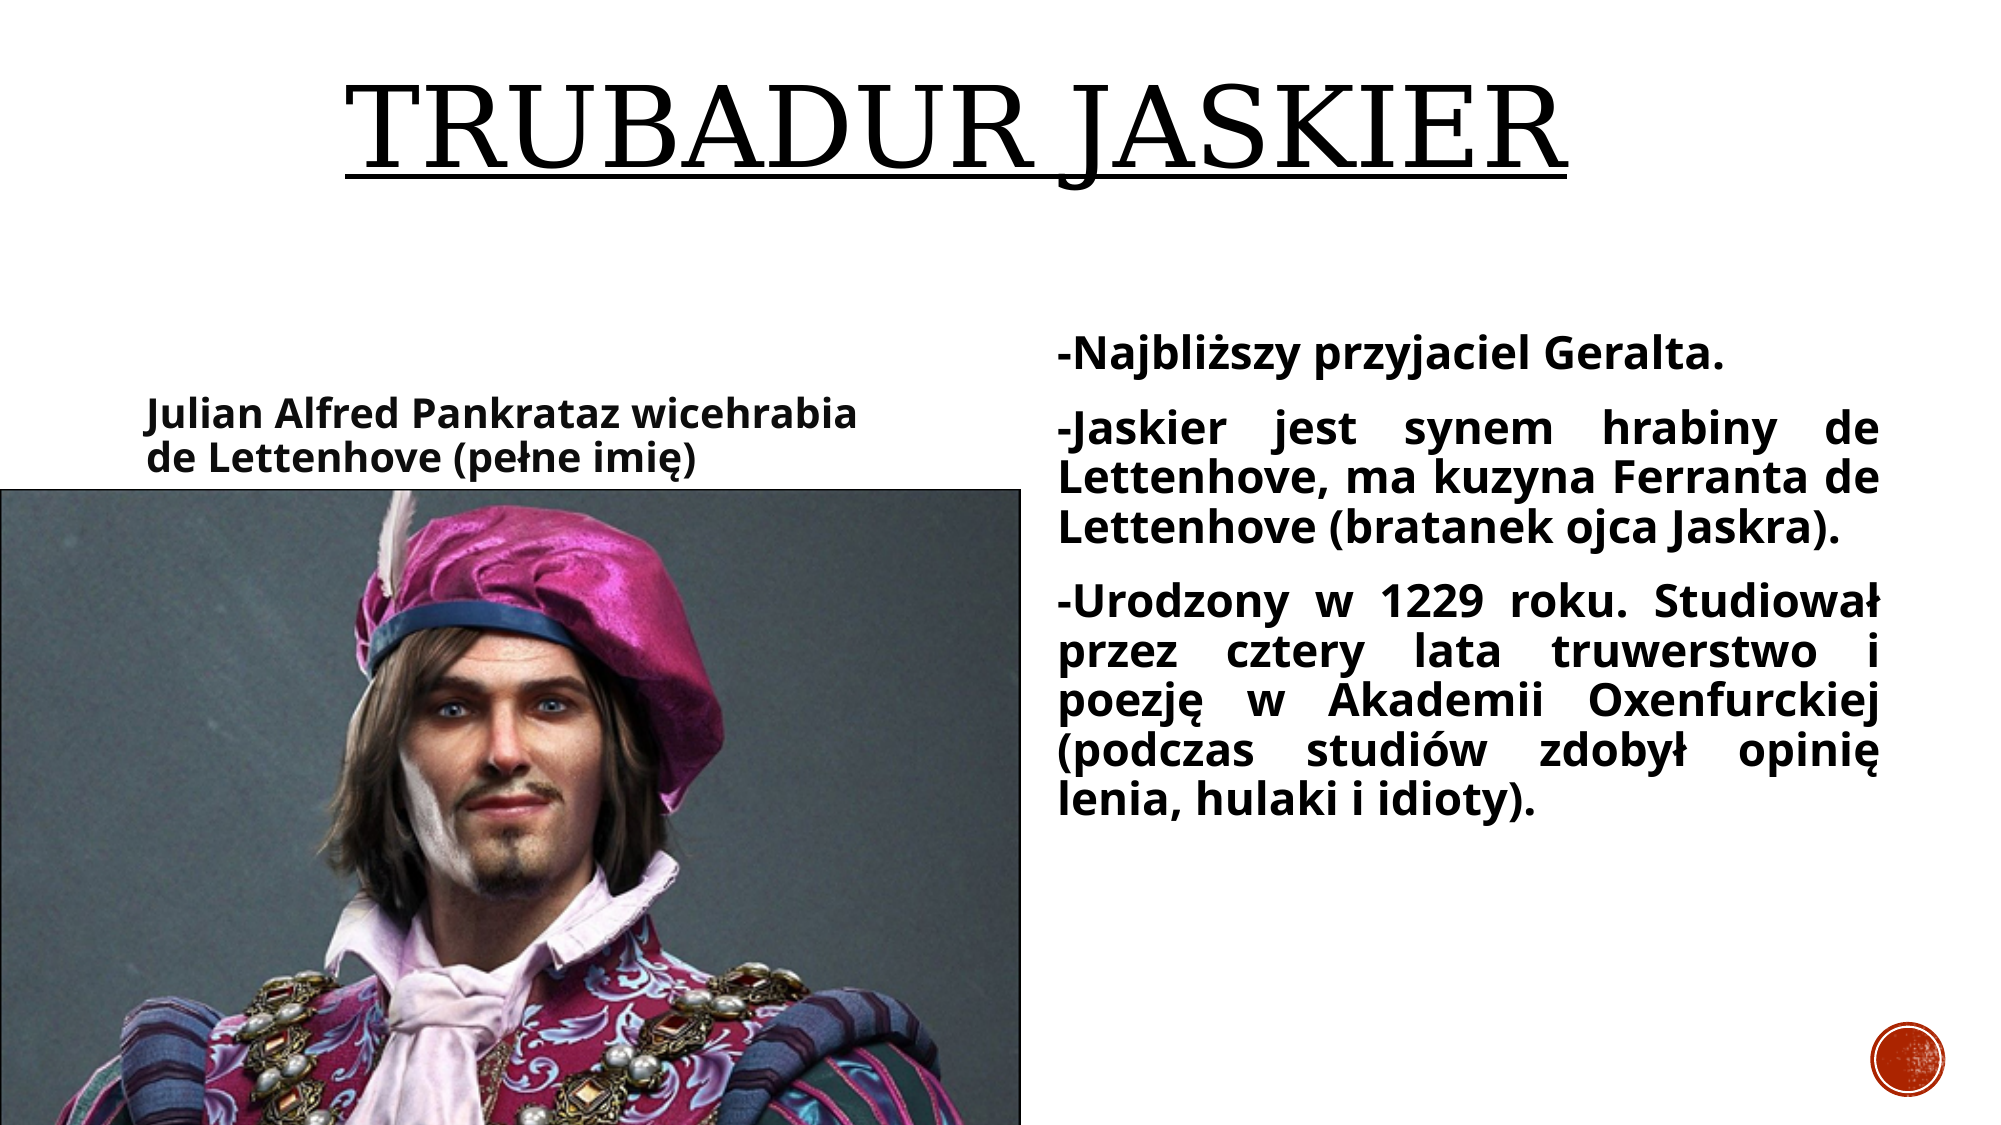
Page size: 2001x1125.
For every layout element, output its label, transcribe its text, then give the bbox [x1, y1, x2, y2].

picture [0, 489, 1021, 1125]
list -Najbliższy przyjaciel Geralta. -Jaskier jest synem hrabiny de Lettenhove, ma kuzyna Ferranta de Lettenhove (bratanek ojca Jaskra). -Urodzony w 1229 roku. Studiował przez cztery lata truwerstwo i poezję w Akademii Oxenfurckiej (podczas studiów zdobył opinię lenia, hulaki i idioty). [1042, 323, 1910, 854]
title Trubadur jaskier [130, 0, 1781, 264]
list Julian Alfred Pankrataz wicehrabia de Lettenhove (pełne imię) [130, 384, 911, 489]
